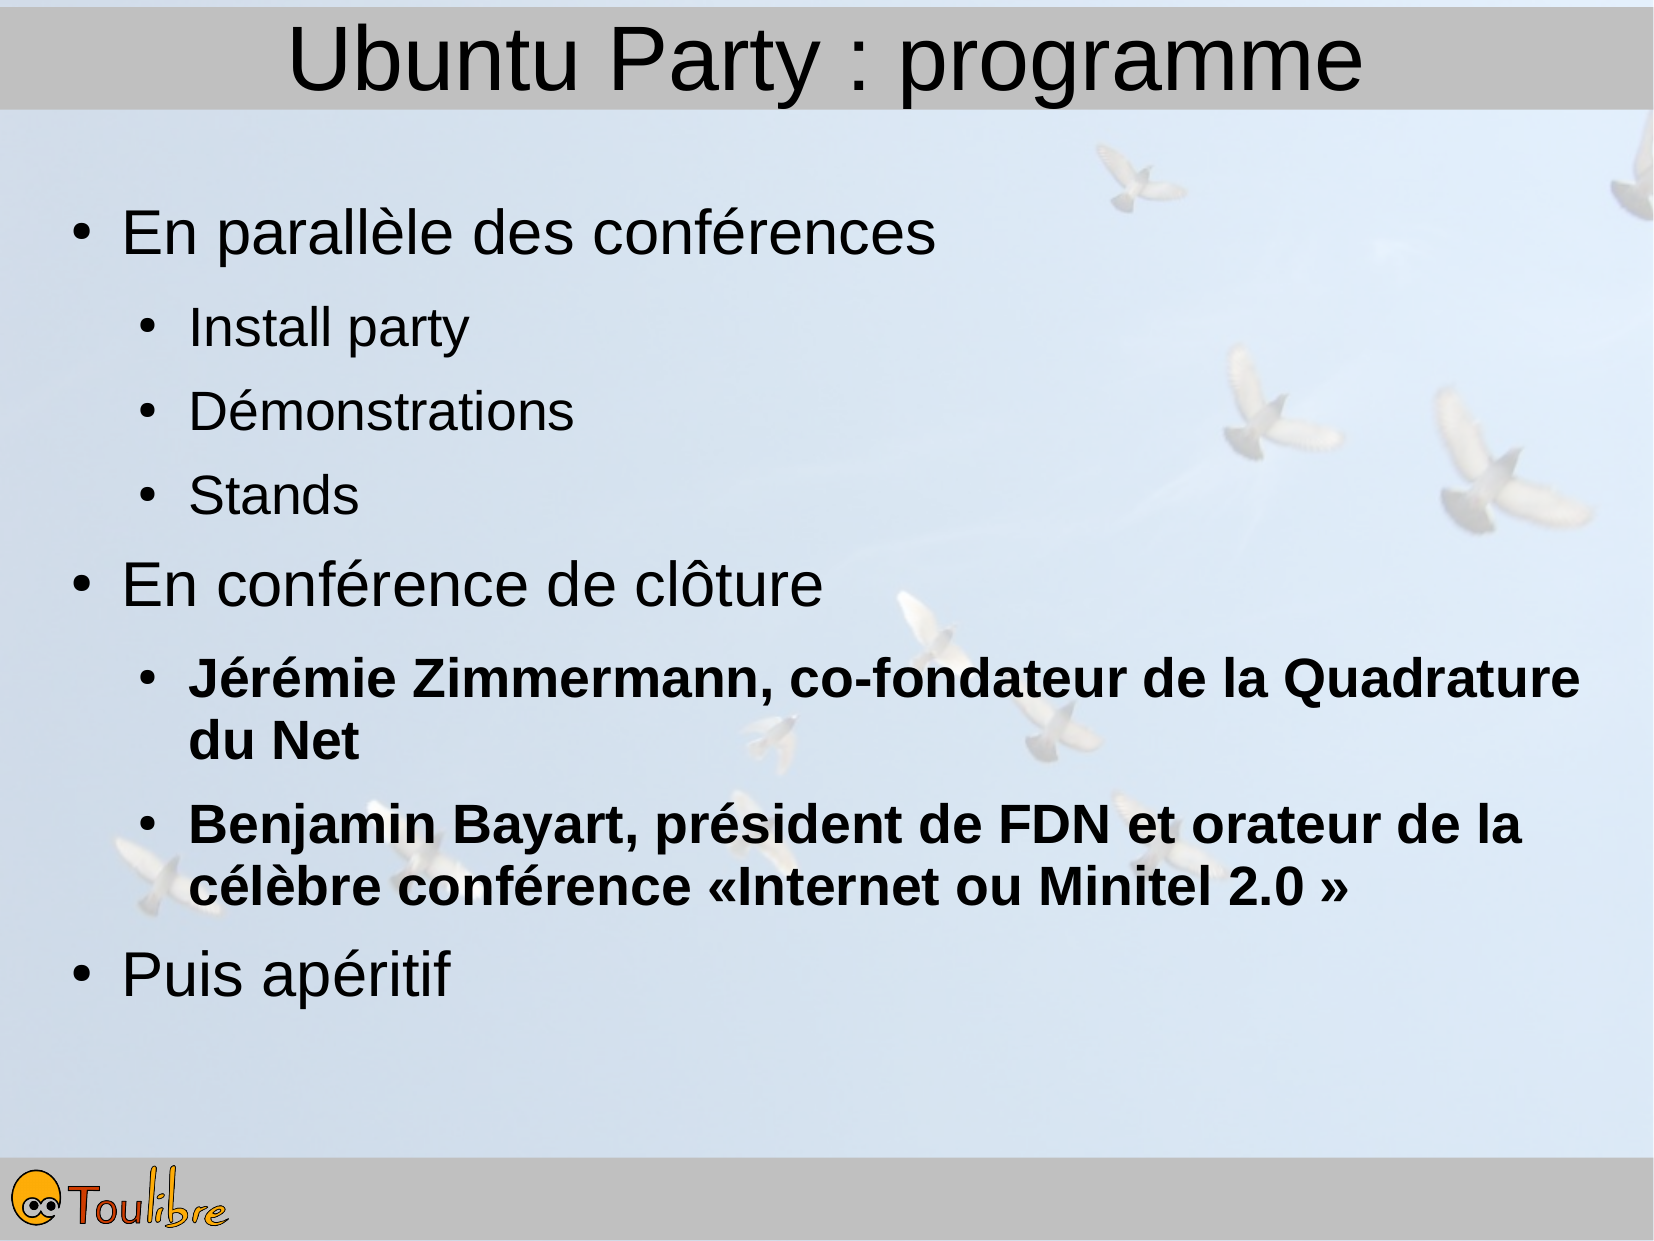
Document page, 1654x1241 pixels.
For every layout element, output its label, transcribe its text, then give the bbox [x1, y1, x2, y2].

picture [11, 1165, 229, 1228]
title Ubuntu Party : programme [0, 7, 1654, 110]
list En parallèle des conférences Install party Démonstrations Stands En conférence de clôture Jérémie Zimmermann, co-fondateur de la Quadrature du Net Benjamin Bayart, président de FDN et orateur de la célèbre conférence «Internet ou Minitel 2.0 » Puis apéritif [53, 197, 1612, 1016]
